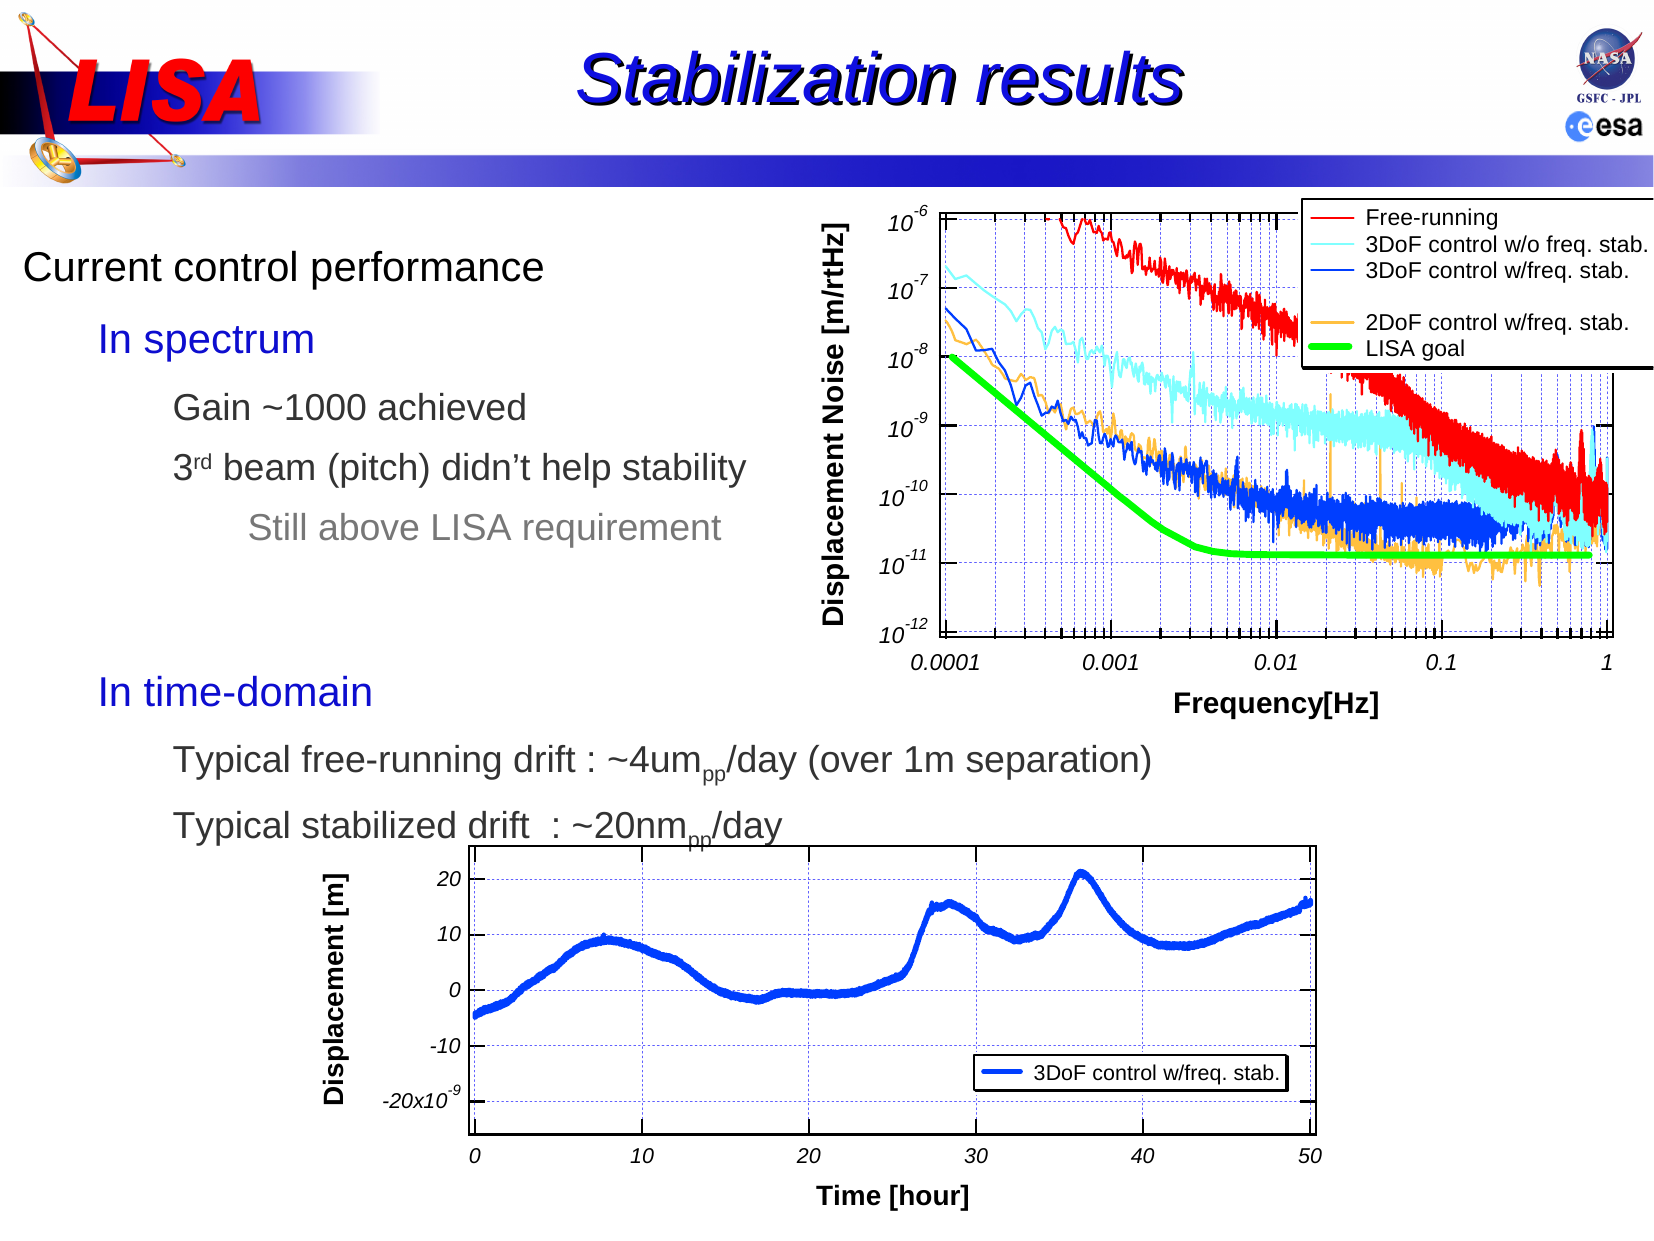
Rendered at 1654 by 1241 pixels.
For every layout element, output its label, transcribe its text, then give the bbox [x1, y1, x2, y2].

picture [0, 0, 1654, 187]
title Stabilization results [308, 9, 1452, 147]
list Current control performance In spectrum Gain ~1000 achieved 3rd beam (pitch) didn’t help stability Still above LISA requirement In time-domain Typical free-running drift : ~4umpp/day (over 1m separation) Typical stabilized drift : ~20nmpp/day [7, 236, 1469, 1201]
picture [815, 192, 1654, 722]
picture [316, 826, 1351, 1212]
